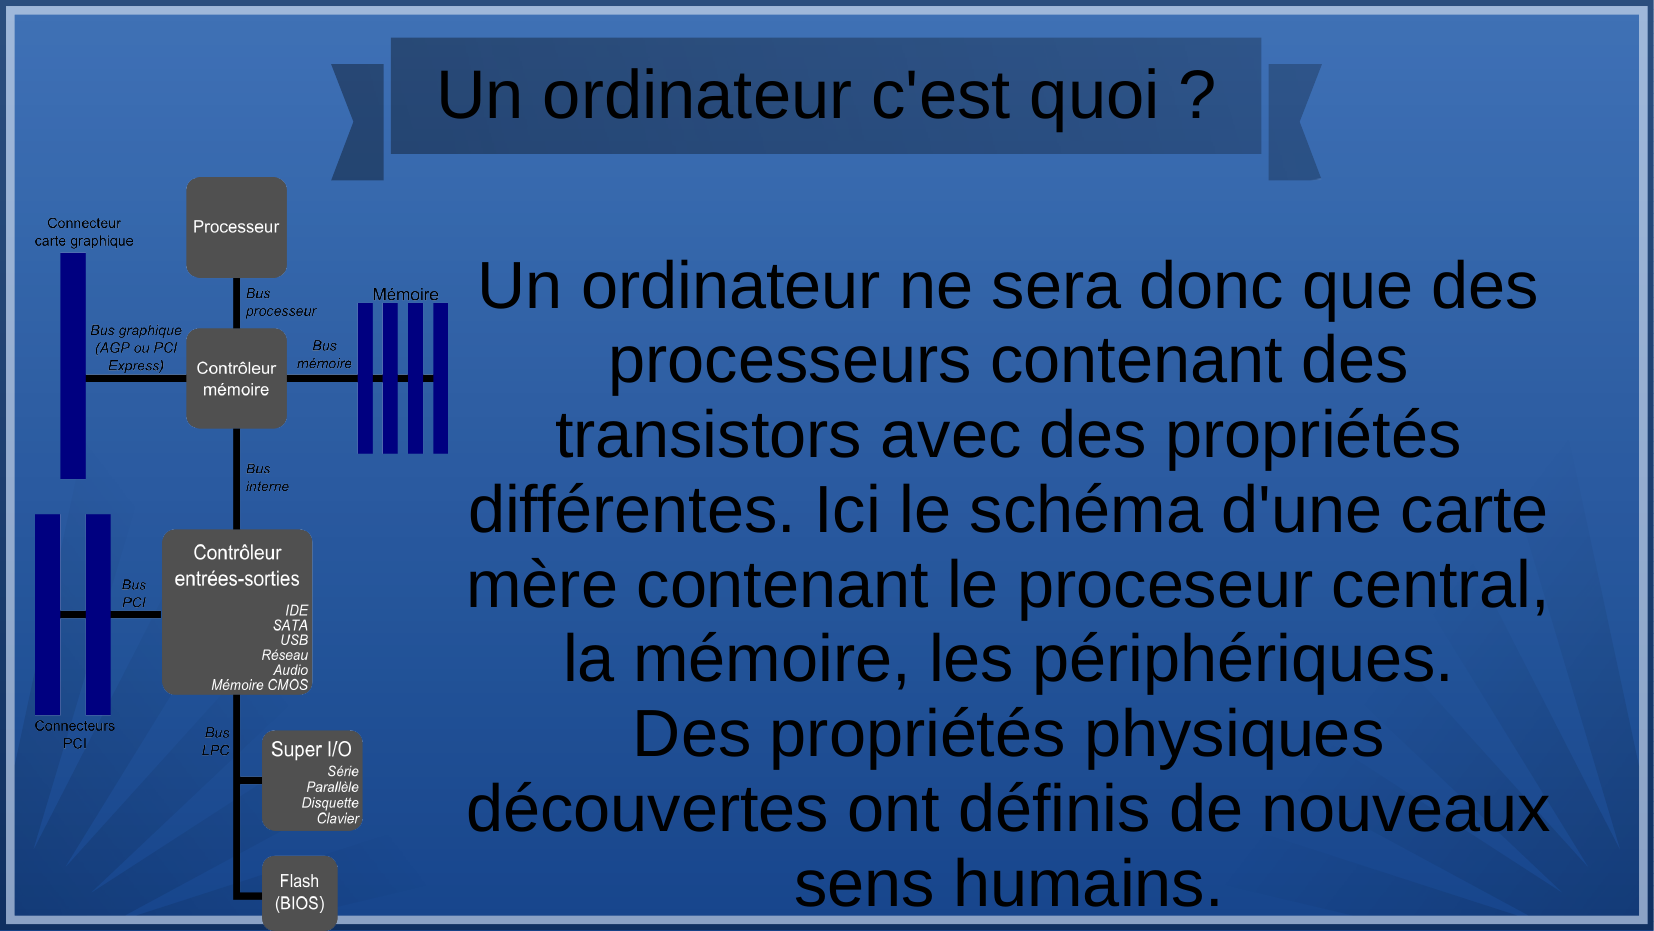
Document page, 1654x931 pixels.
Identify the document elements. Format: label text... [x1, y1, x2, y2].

subtitle Un ordinateur ne sera donc que des processeurs contenant des transistors avec des propriétés différentes. Ici le schéma d'une carte mère contenant le proceseur central, la mémoire, les périphériques. Des propriétés physiques découvertes ont définis de nouveaux sens humains. [447, 135, 1571, 931]
picture [35, 177, 448, 931]
title Un ordinateur c'est quoi ? [389, 35, 1264, 154]
